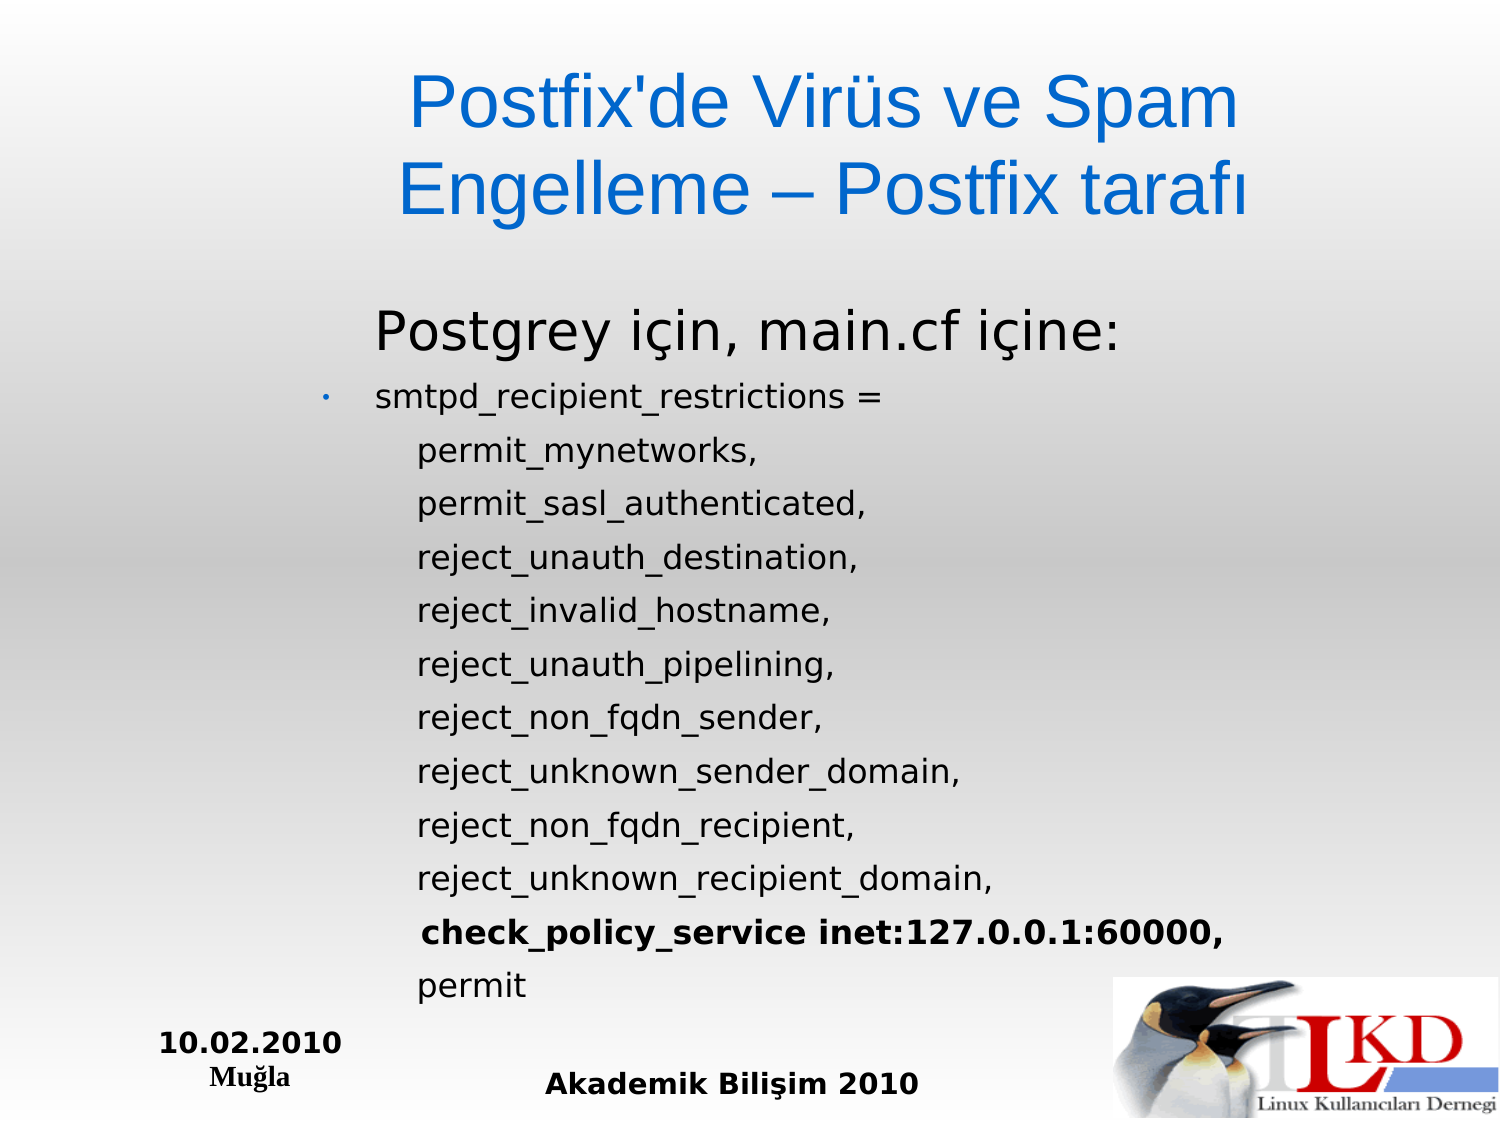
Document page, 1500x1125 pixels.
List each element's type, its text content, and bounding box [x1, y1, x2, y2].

list Postgrey için, main.cf içine: smtpd_recipient_restrictions = permit_mynetworks, permit_sasl_authenticated, reject_unauth_destination, reject_invalid_hostname, reject_unauth_pipelining, reject_non_fqdn_sender, reject_unknown_sender_domain, reject_non_fqdn_recipient, reject_unknown_recipient_domain, check_policy_service inet:127.0.0.1:60000, permit [224, 299, 1425, 1006]
picture [1113, 977, 1499, 1118]
title Postfix'de Virüs ve Spam Engelleme – Postfix tarafı [224, 49, 1425, 238]
